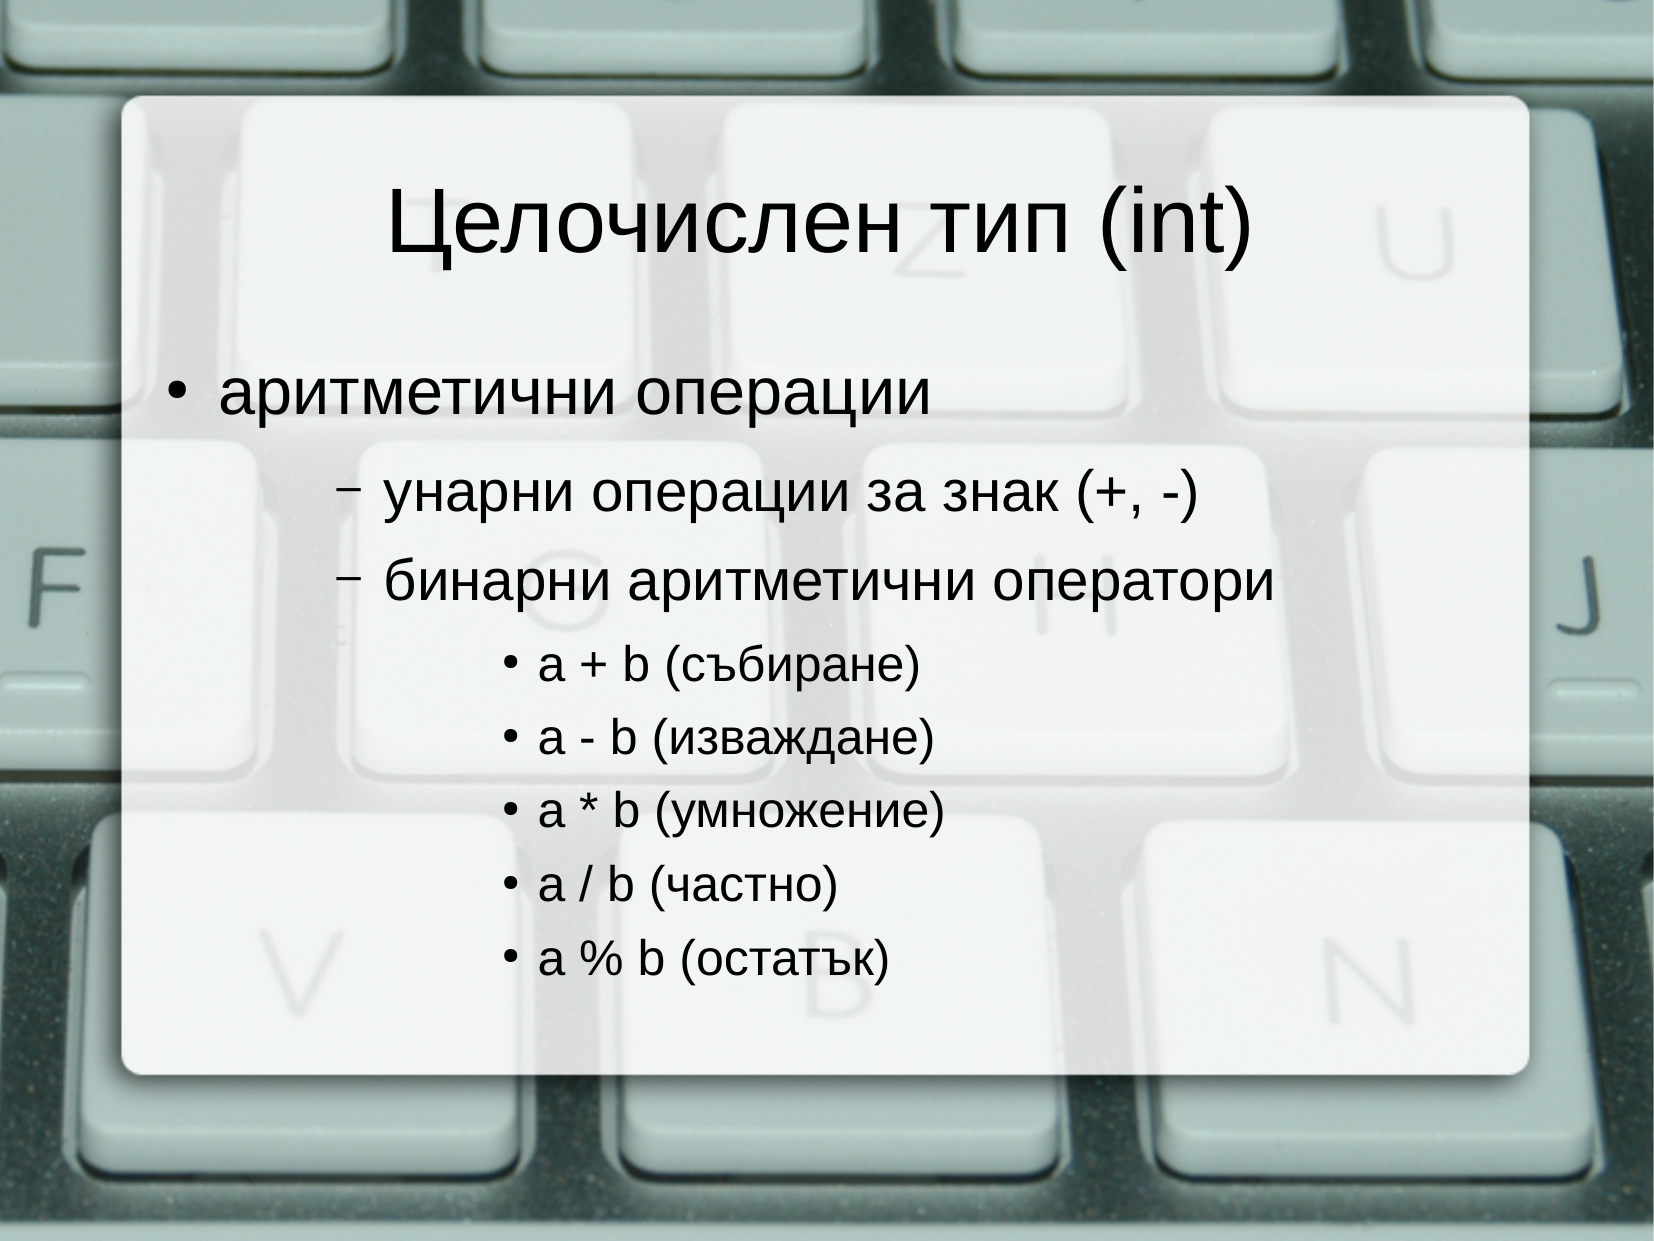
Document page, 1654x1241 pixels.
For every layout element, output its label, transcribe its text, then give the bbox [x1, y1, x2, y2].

picture [0, 0, 1654, 1241]
title Целочислен тип (int) [135, 117, 1506, 325]
list аритметични операции унарни операции за знак (+, -) бинарни аритметични оператори a + b (събиране) a - b (изваждане) a * b (умножение) a / b (частно) a % b (остатък) [147, 354, 1506, 1074]
